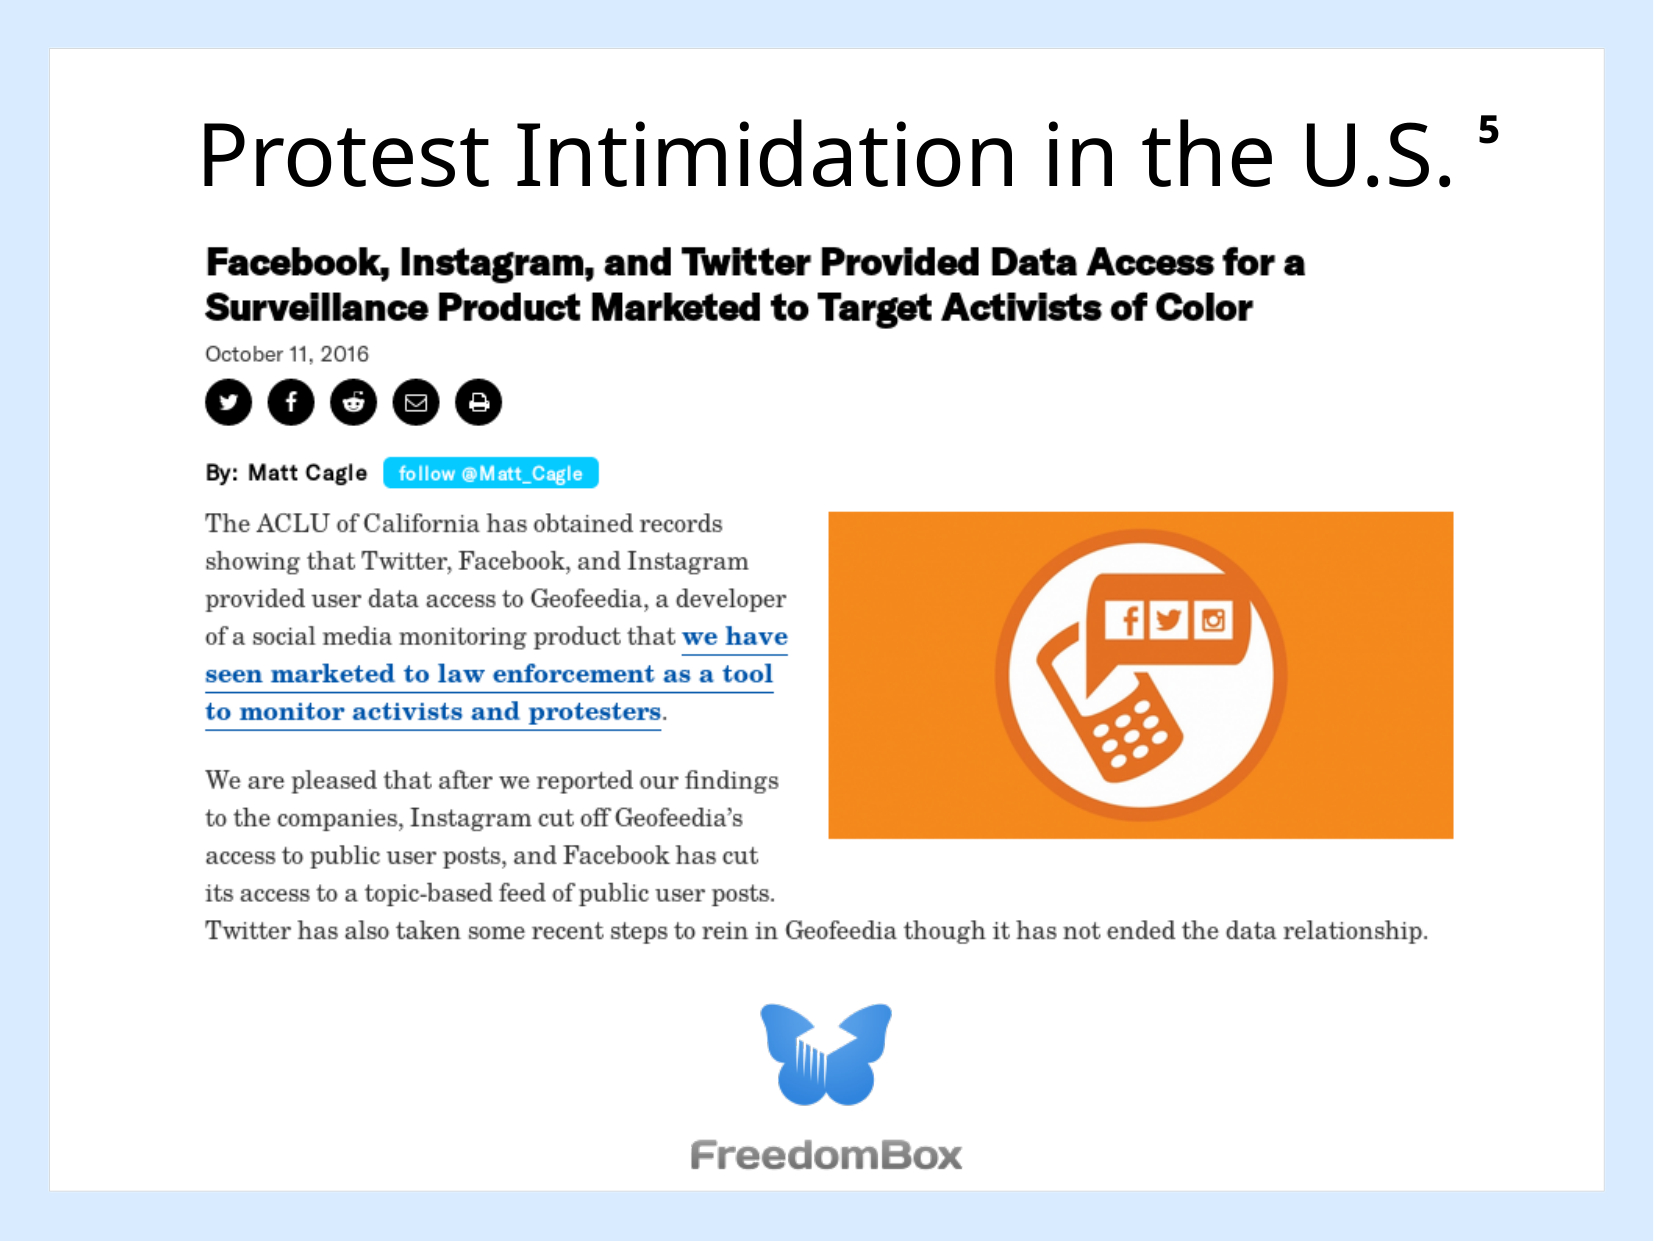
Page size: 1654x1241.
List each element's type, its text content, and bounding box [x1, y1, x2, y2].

picture [0, 0, 1654, 1241]
title Protest Intimidation in the U.S. [82, 49, 1571, 257]
text_box 5 [1463, 99, 1516, 181]
